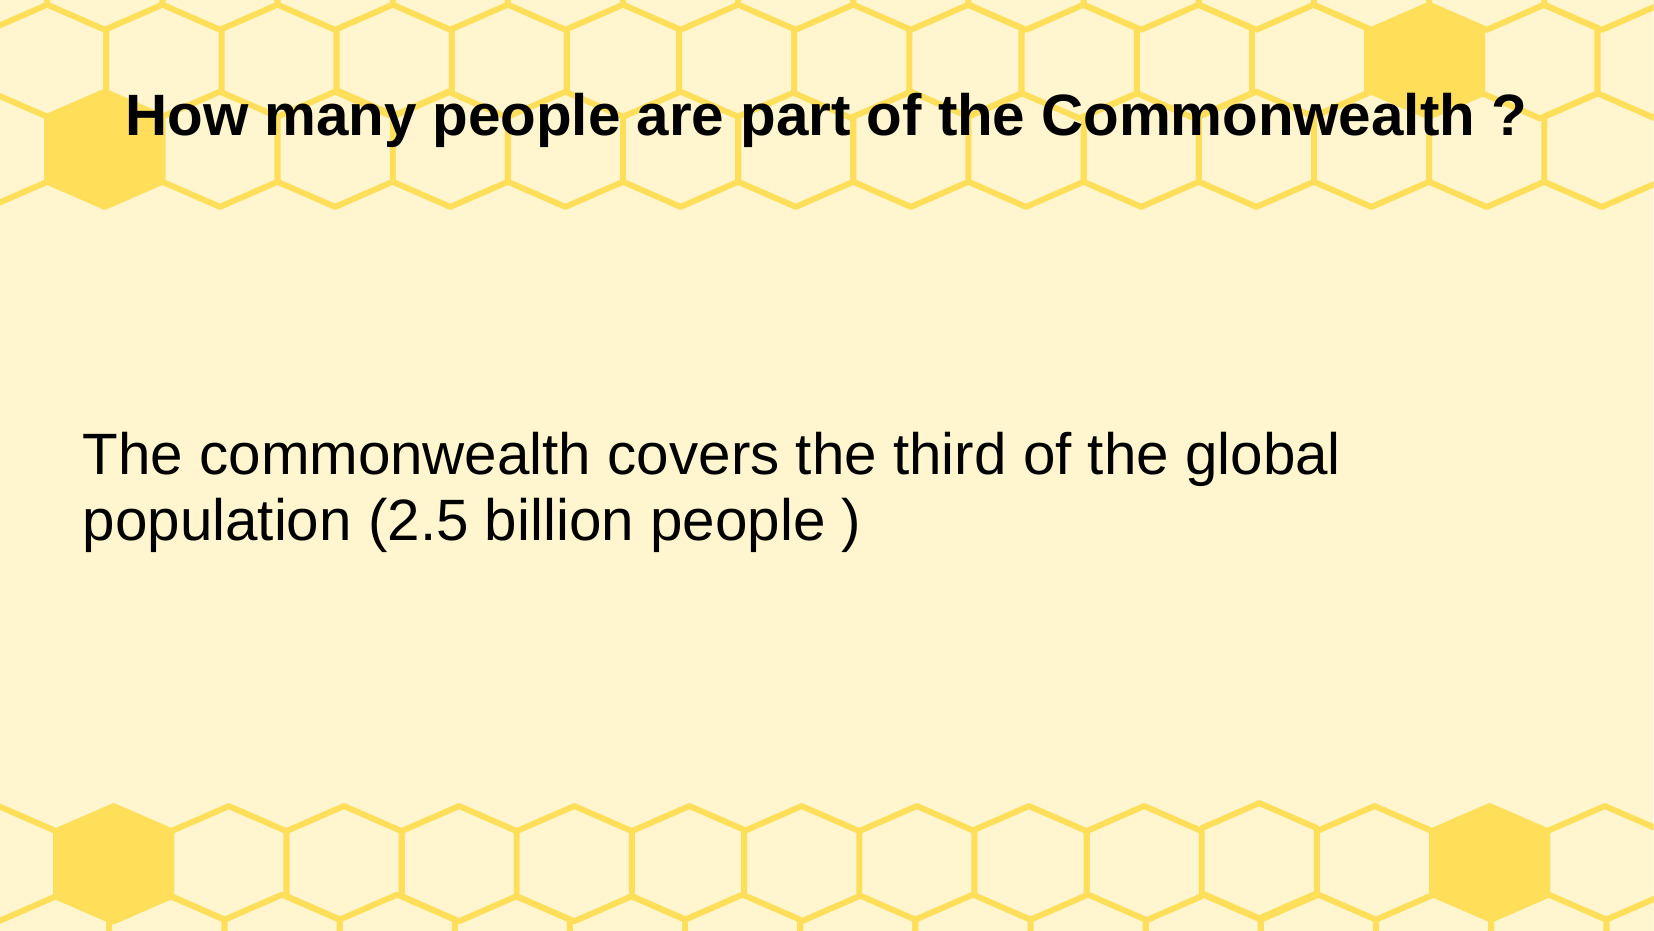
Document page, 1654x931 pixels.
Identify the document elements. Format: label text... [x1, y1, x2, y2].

title How many people are part of the Commonwealth ? [82, 37, 1571, 193]
subtitle The commonwealth covers the third of the global population (2.5 billion people ) [82, 217, 1571, 758]
